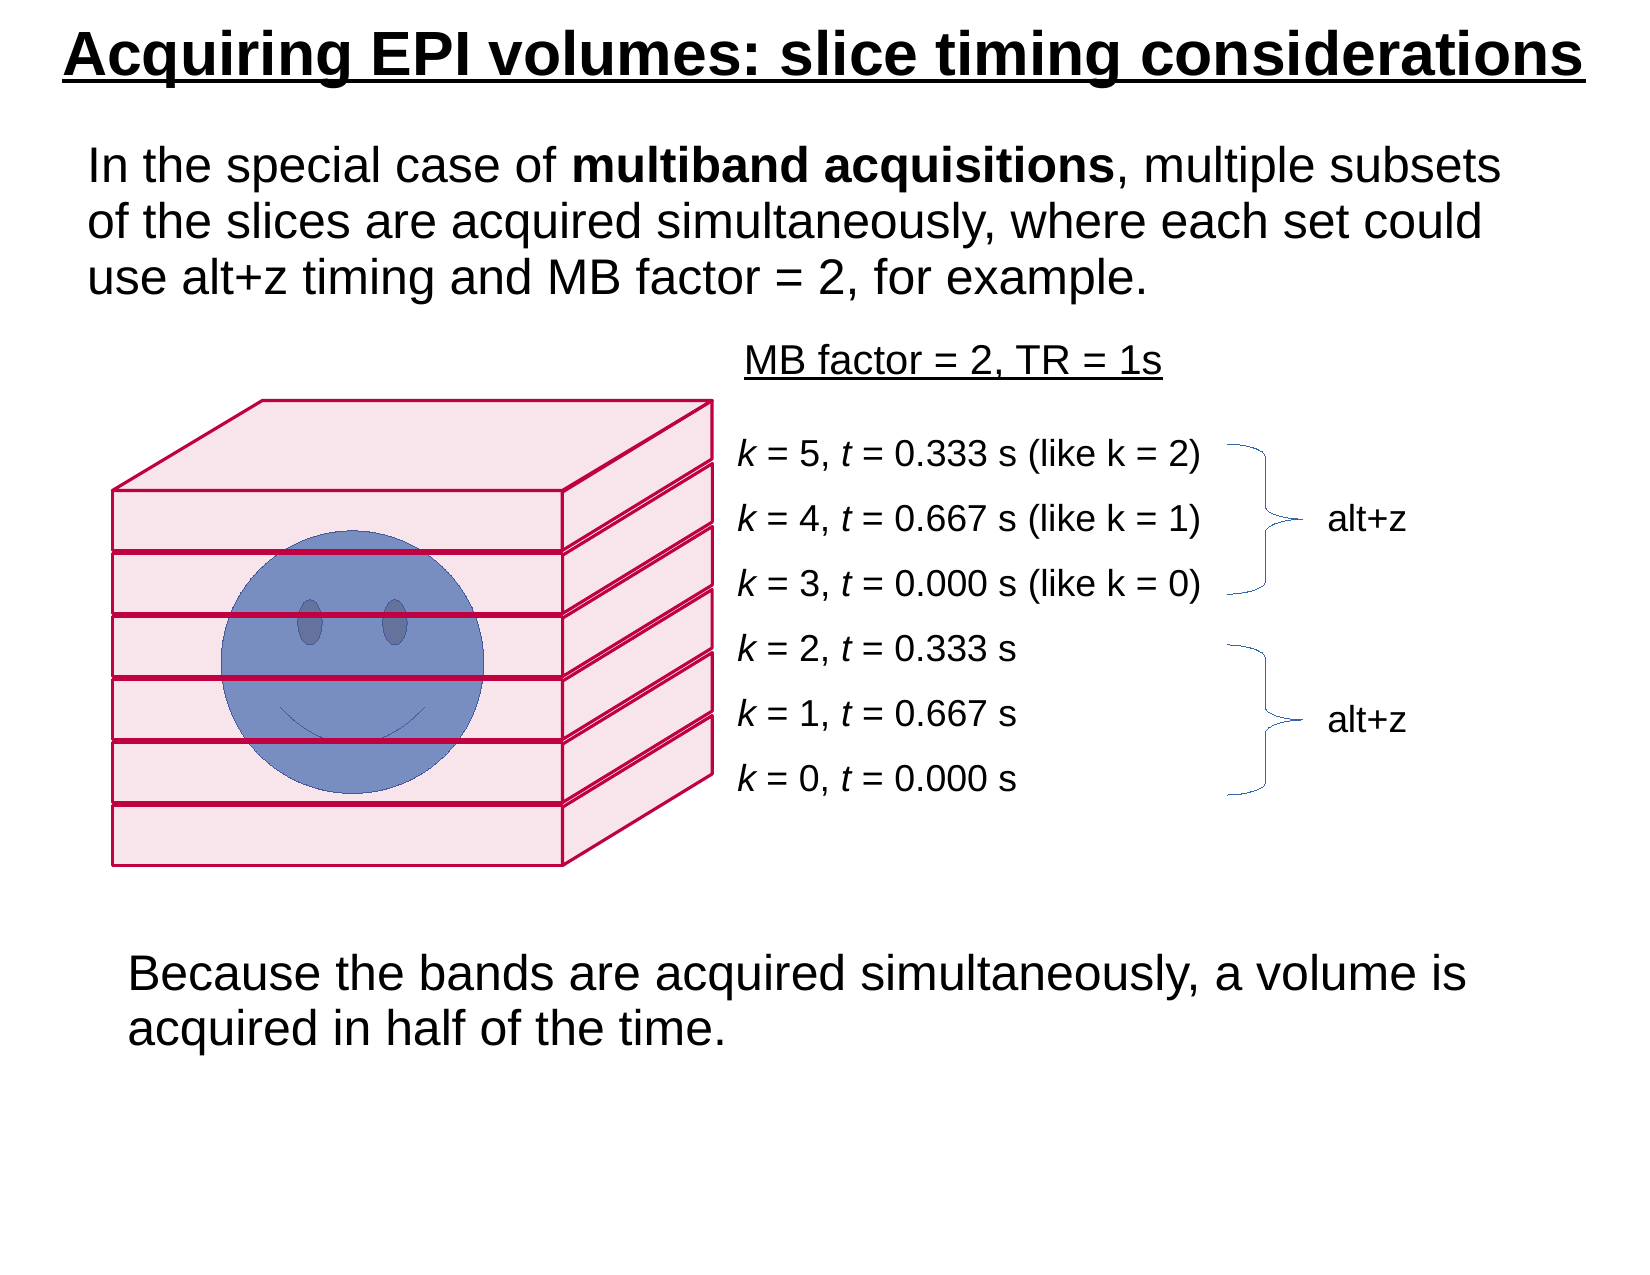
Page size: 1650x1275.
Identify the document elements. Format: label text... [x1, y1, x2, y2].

text_box alt+z [1312, 490, 1463, 547]
text_box k = 1, t = 0.667 s [722, 685, 1136, 742]
text_box k = 4, t = 0.667 s (like k = 1) [722, 490, 1238, 547]
text_box [112, 400, 713, 803]
text_box k = 3, t = 0.000 s (like k = 0) [722, 555, 1238, 612]
text_box Because the bands are acquired simultaneously, a volume is acquired in half of the time. [112, 937, 1613, 1120]
text_box [112, 715, 713, 866]
text_box In the special case of multiband acquisitions, multiple subsets of the slices are acquired simultaneously, where each set could use alt+z timing and MB factor = 2, for example. [72, 130, 1573, 368]
text_box MB factor = 2, TR = 1s [729, 329, 1238, 392]
text_box k = 5, t = 0.333 s (like k = 2) [722, 425, 1313, 483]
text_box Acquiring EPI volumes: slice timing considerations [47, 11, 1601, 97]
text_box alt+z [1312, 690, 1463, 748]
text_box k = 0, t = 0.000 s [722, 750, 1136, 807]
text_box k = 2, t = 0.333 s [722, 620, 1136, 677]
